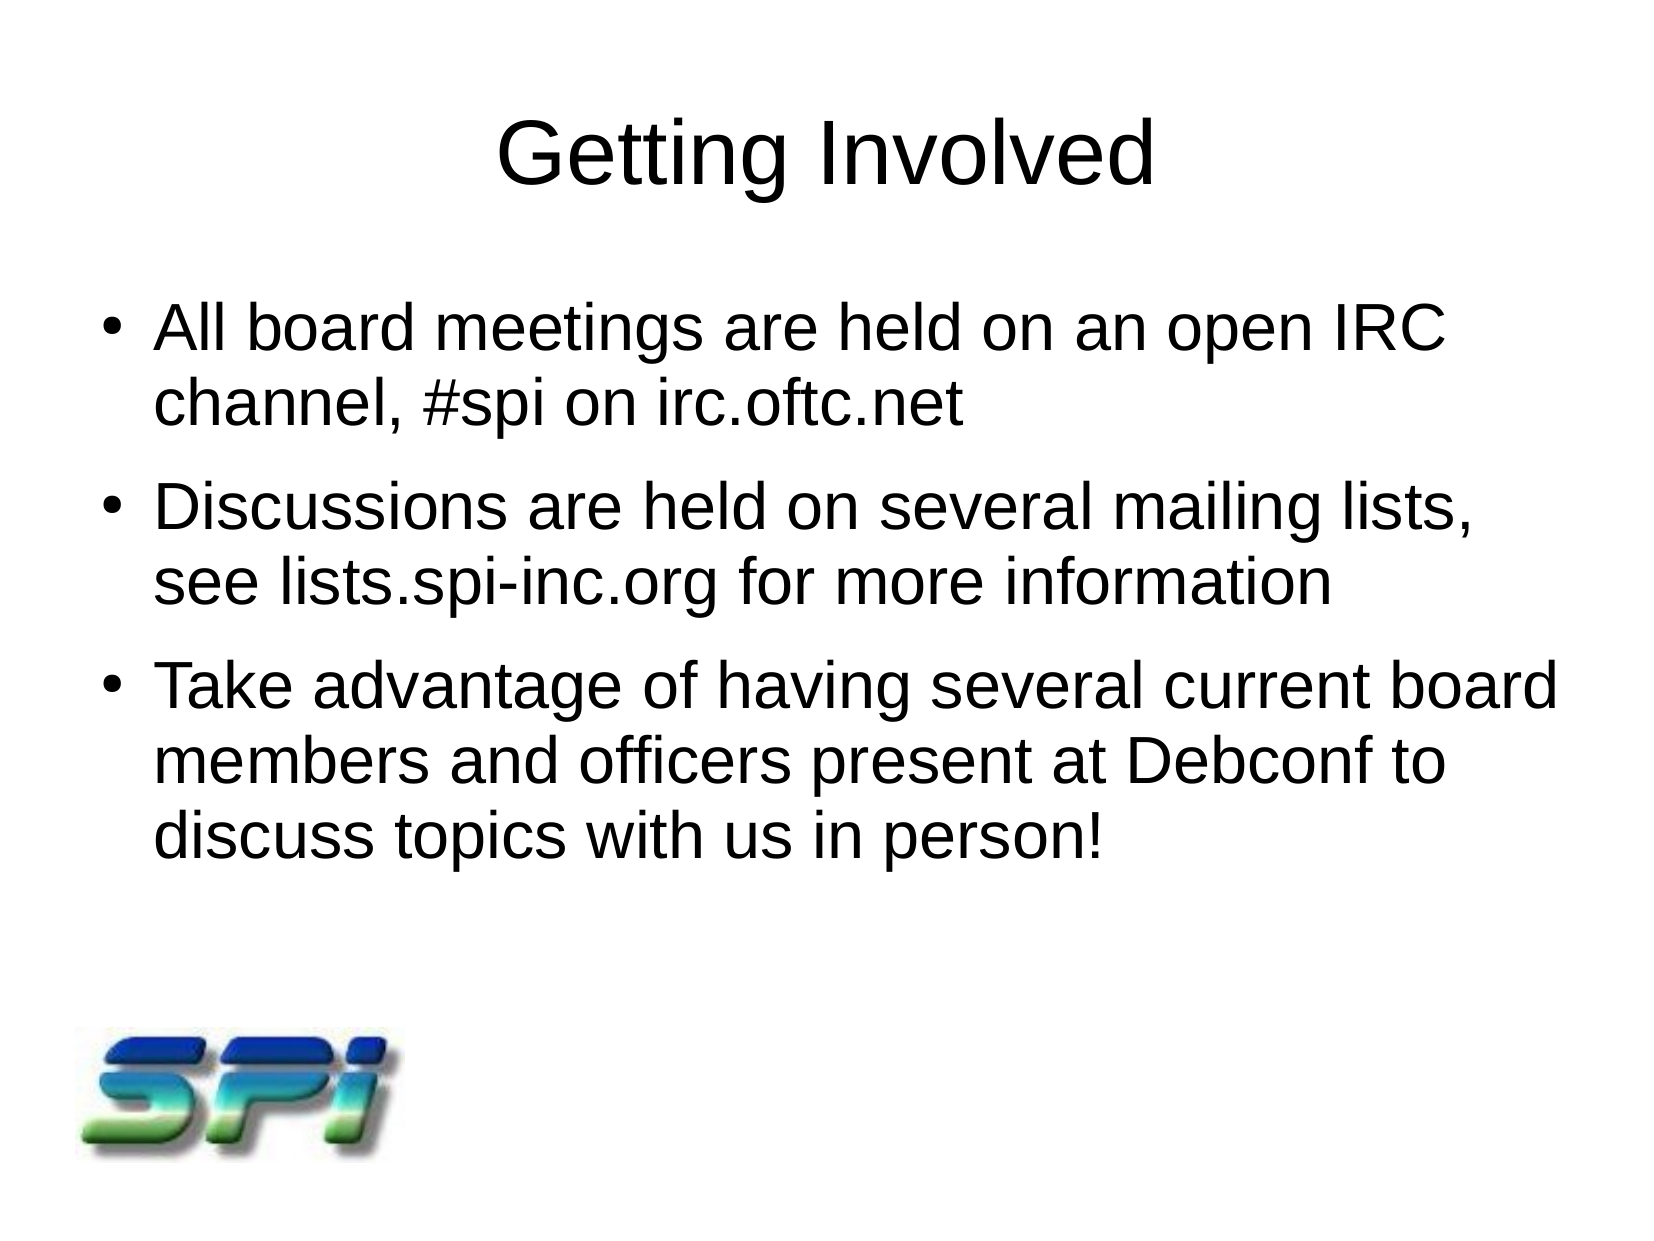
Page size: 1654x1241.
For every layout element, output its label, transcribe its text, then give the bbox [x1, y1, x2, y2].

list All board meetings are held on an open IRC channel, #spi on irc.oftc.net Discussions are held on several mailing lists, see lists.spi-inc.org for more information Take advantage of having several current board members and officers present at Debconf to discuss topics with us in person! [82, 290, 1571, 1094]
title Getting Involved [82, 56, 1571, 250]
picture [75, 1027, 405, 1163]
